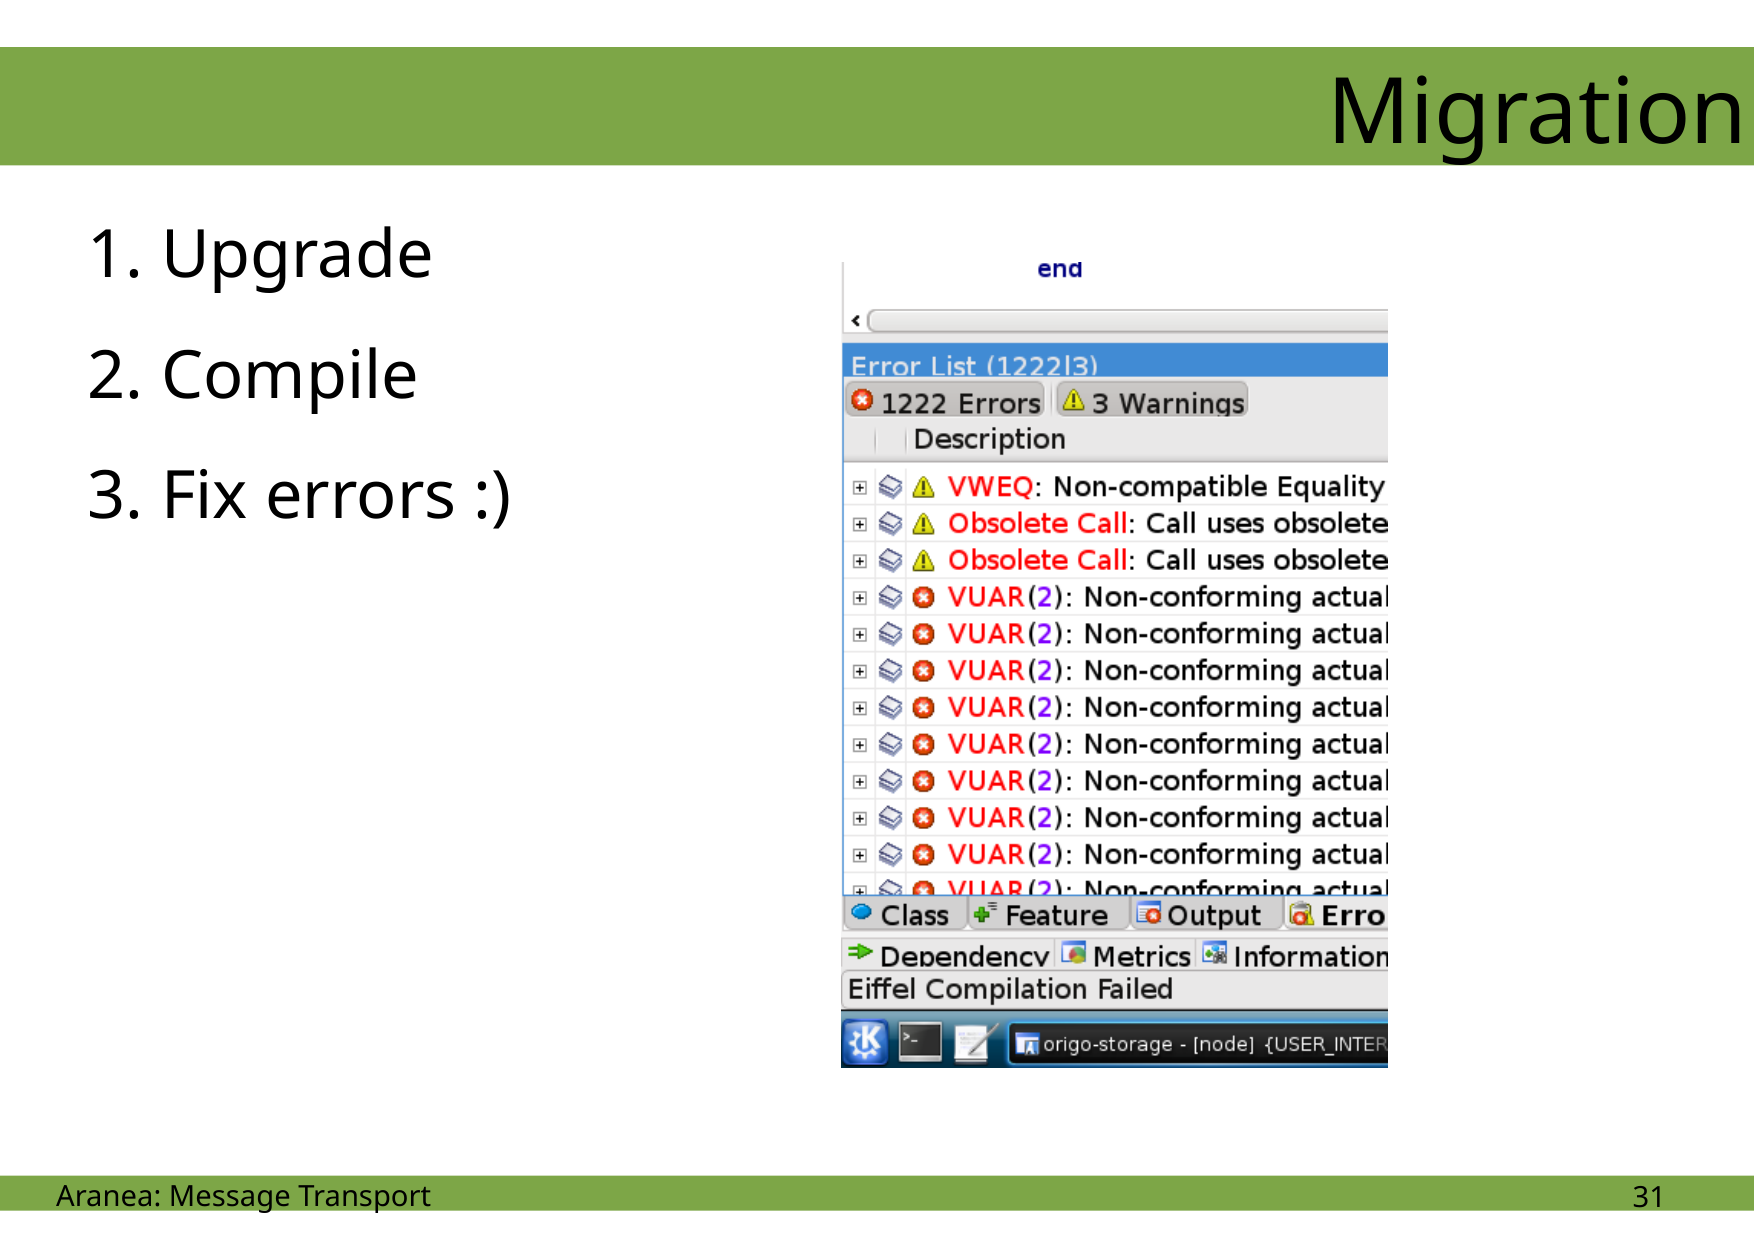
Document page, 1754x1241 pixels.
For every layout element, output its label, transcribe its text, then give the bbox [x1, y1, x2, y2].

title Migration [0, 54, 1748, 162]
list 1. Upgrade 2. Compile 3. Fix errors :) [87, 206, 1667, 1094]
picture [841, 262, 1388, 1068]
